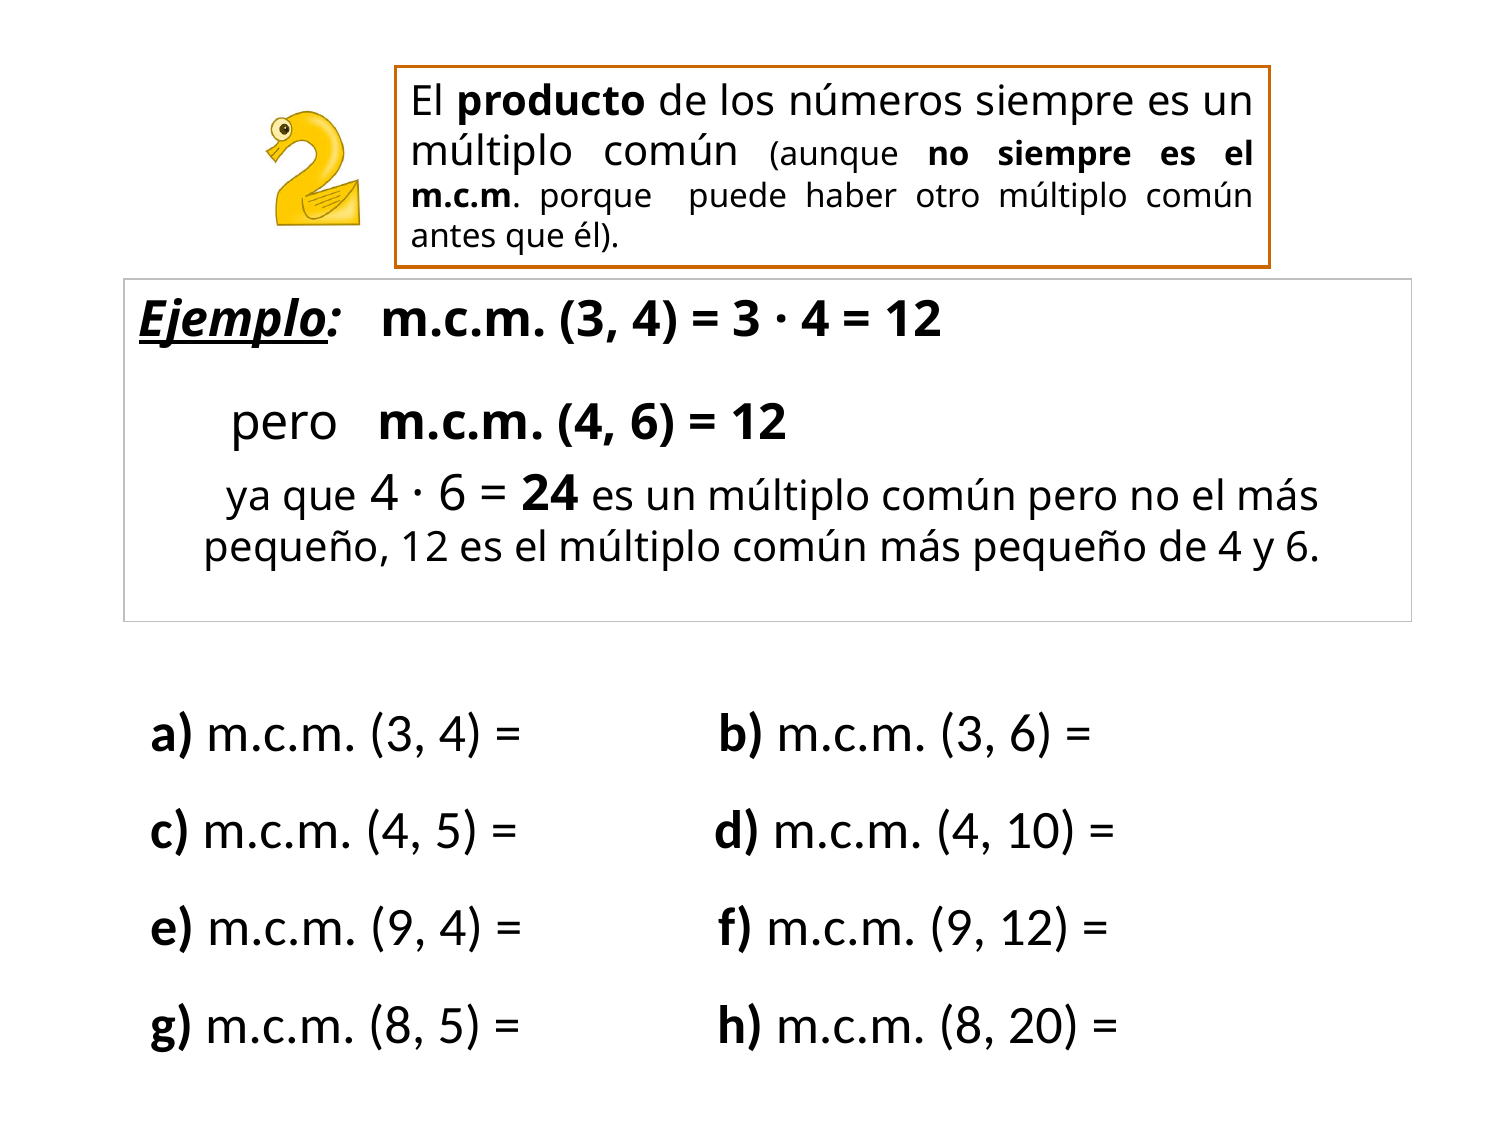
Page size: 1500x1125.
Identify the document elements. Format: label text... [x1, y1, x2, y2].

text_box Ejemplo: m.c.m. (3, 4) = 3 · 4 = 12 pero m.c.m. (4, 6) = 12 ya que 4 · 6 = 24 es un múltiplo común pero no el más pequeño, 12 es el múltiplo común más pequeño de 4 y 6. [123, 278, 1412, 622]
text_box El producto de los números siempre es un múltiplo común (aunque no siempre es el m.c.m. porque puede haber otro múltiplo común antes que él). [395, 66, 1270, 268]
text_box a) m.c.m. (3, 4) = b) m.c.m. (3, 6) = c) m.c.m. (4, 5) = d) m.c.m. (4, 10) = e) m.c.m. (9, 4) = f) m.c.m. (9, 12) = g) m.c.m. (8, 5) = h) m.c.m. (8, 20) = [135, 656, 1388, 1062]
picture [265, 94, 366, 256]
